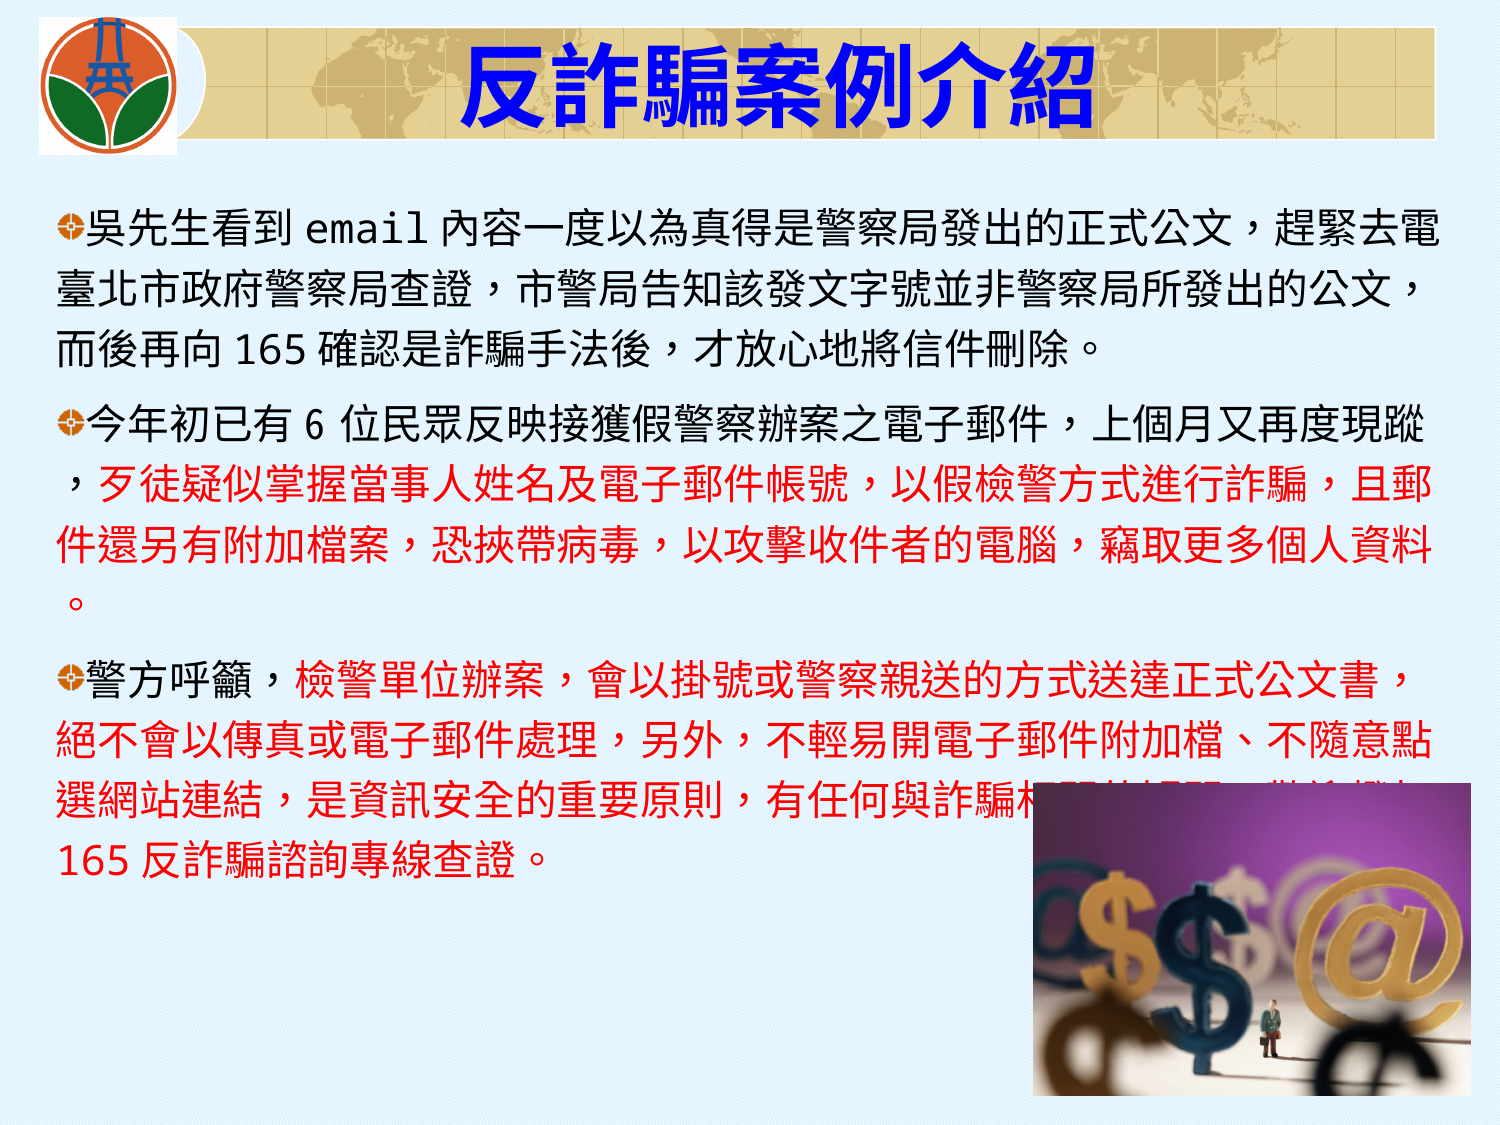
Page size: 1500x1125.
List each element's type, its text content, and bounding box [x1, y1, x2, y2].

text_box 反詐騙案例介紹 [442, 19, 1117, 149]
list 吳先生看到email內容一度以為真得是警察局發出的正式公文，趕緊去電臺北市政府警察局查證，市警局告知該發文字號並非警察局所發出的公文，而後再向165確認是詐騙手法後，才放心地將信件刪除。 今年初已有6位民眾反映接獲假警察辦案之電子郵件，上個月又再度現蹤，歹徒疑似掌握當事人姓名及電子郵件帳號，以假檢警方式進行詐騙，且郵件還另有附加檔案，恐挾帶病毒，以攻擊收件者的電腦，竊取更多個人資料。 警方呼籲，檢警單位辦案，會以掛號或警察親送的方式送達正式公文書，絕不會以傳真或電子郵件處理，另外，不輕易開電子郵件附加檔、不隨意點選網站連結，是資訊安全的重要原則，有任何與詐騙相關的疑問，歡迎撥打165反詐騙諮詢專線查證。 [41, 184, 1459, 1071]
picture [0, 0, 1500, 1125]
